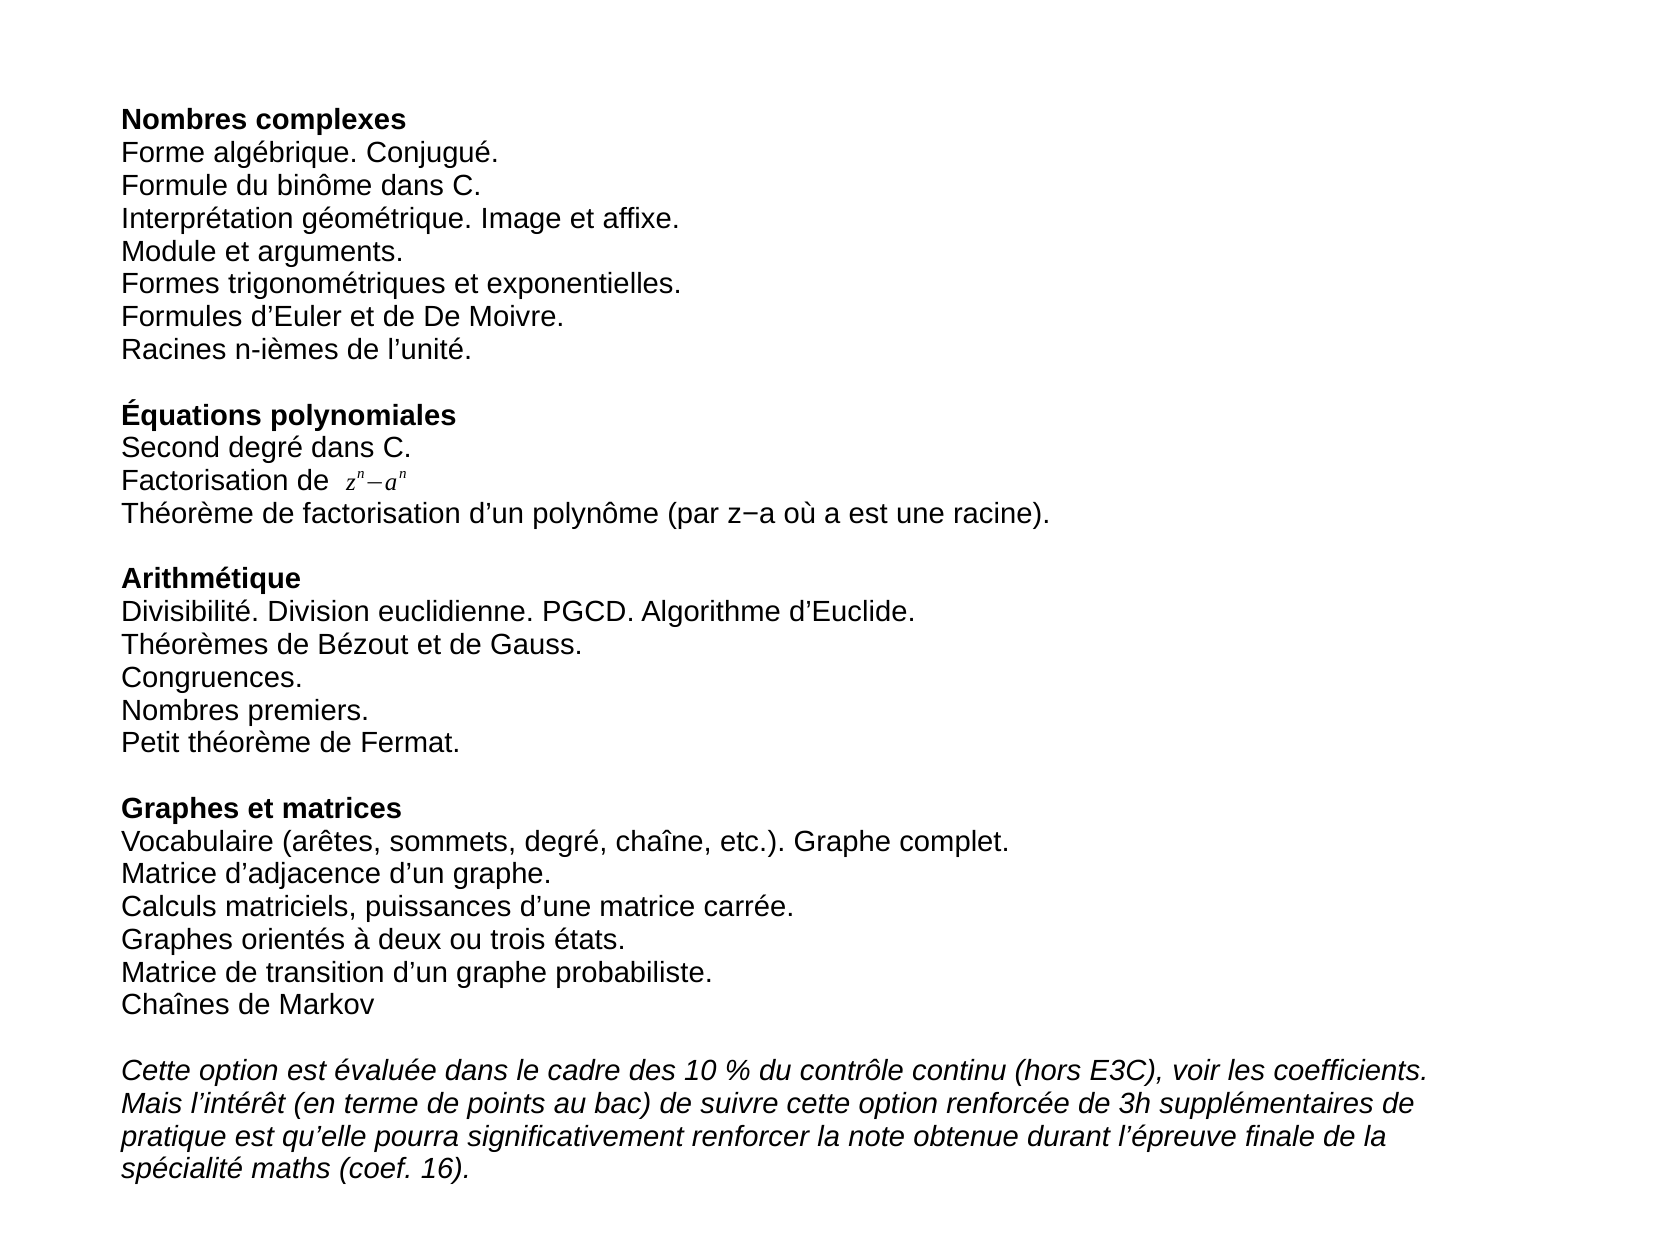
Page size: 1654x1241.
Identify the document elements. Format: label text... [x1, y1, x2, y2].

text_box Nombres complexes Forme algébrique. Conjugué. Formule du binôme dans C. Interprétation géométrique. Image et affixe. Module et arguments. Formes trigonométriques et exponentielles. Formules d’Euler et de De Moivre. Racines n-ièmes de l’unité. Équations polynomiales Second degré dans C. Factorisation de Théorème de factorisation d’un polynôme (par z−a où a est une racine). Arithmétique Divisibilité. Division euclidienne. PGCD. Algorithme d’Euclide. Théorèmes de Bézout et de Gauss. Congruences. Nombres premiers. Petit théorème de Fermat. Graphes et matrices Vocabulaire (arêtes, sommets, degré, chaîne, etc.). Graphe complet. Matrice d’adjacence d’un graphe. Calculs matriciels, puissances d’une matrice carrée. Graphes orientés à deux ou trois états. Matrice de transition d’un graphe probabiliste. Chaînes de Markov Cette option est évaluée dans le cadre des 10 % du contrôle continu (hors E3C), voir les coefficients. Mais l’intérêt (en terme de points au bac) de suivre cette option renforcée de 3h supplémentaires de pratique est qu’elle pourra significativement renforcer la note obtenue durant l’épreuve finale de la spécialité maths (coef. 16). [106, 96, 1501, 1229]
chart [338, 464, 414, 497]
